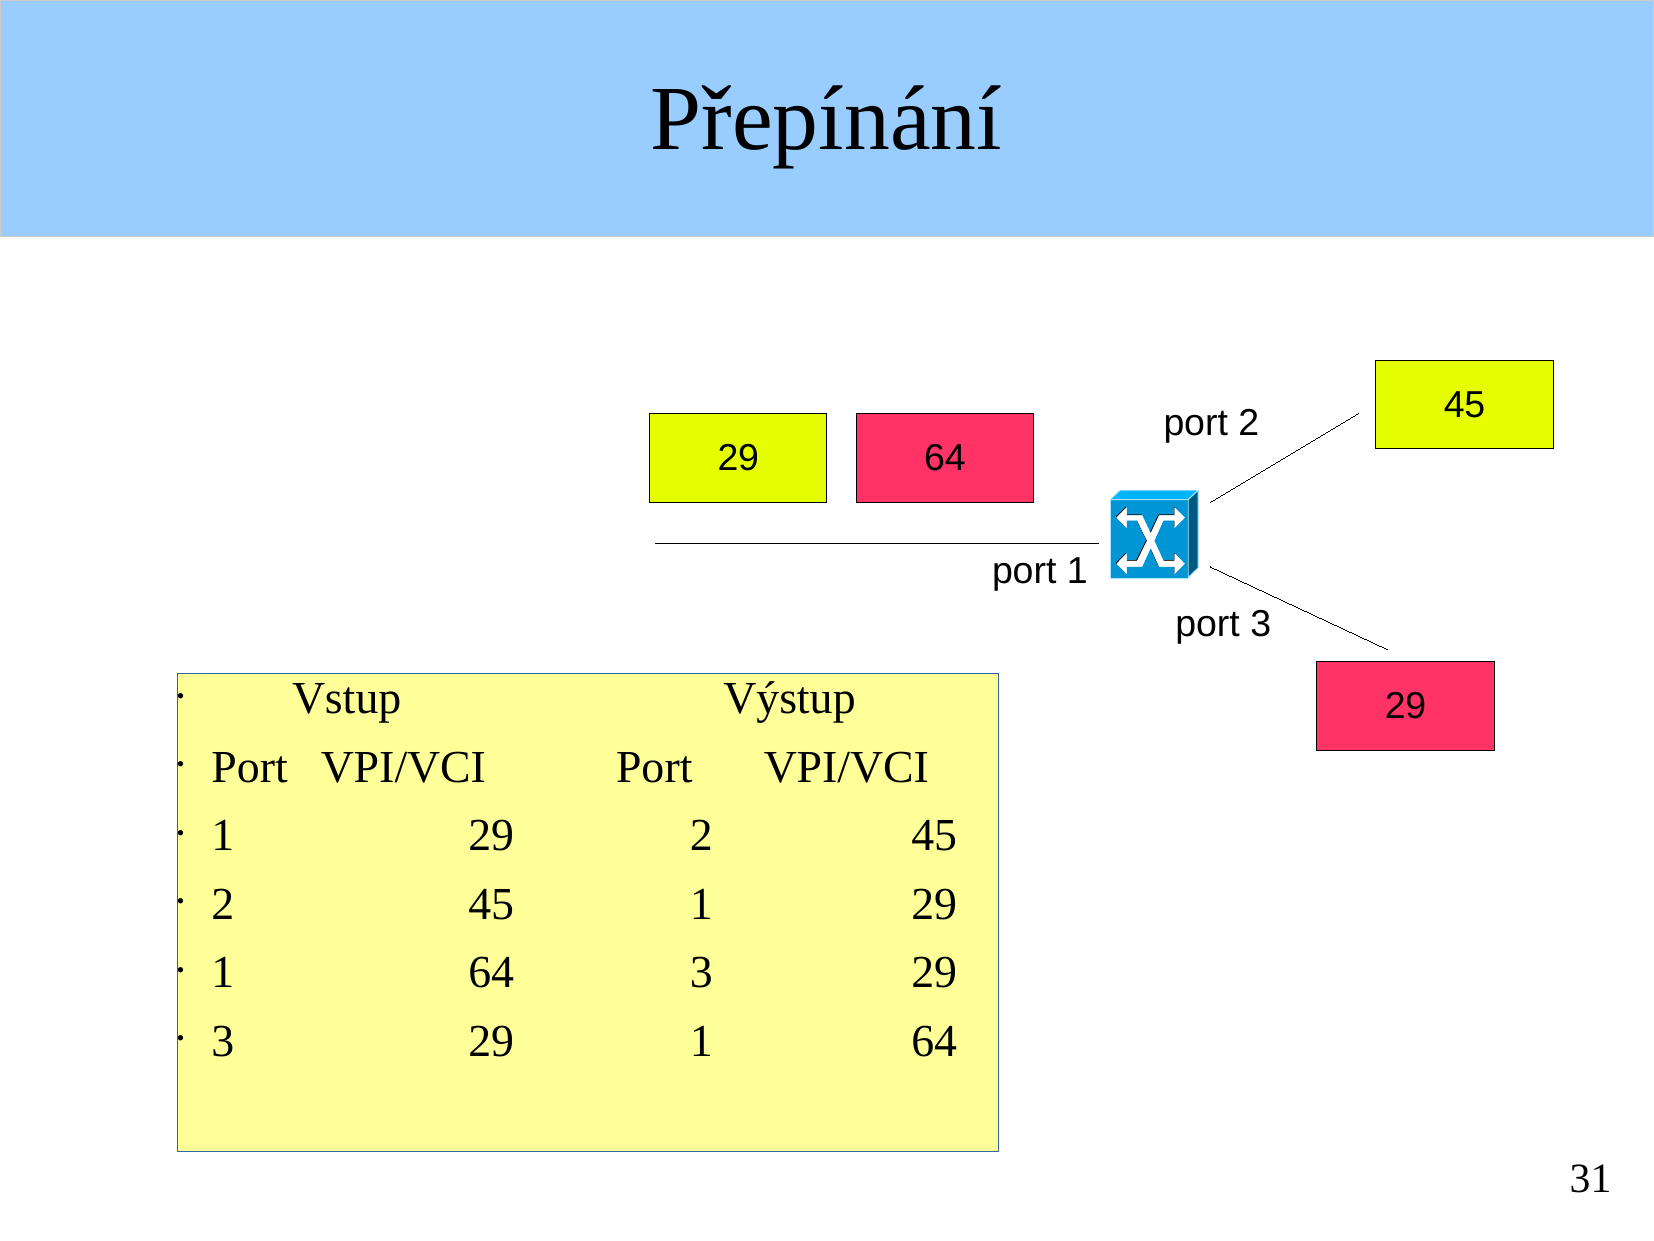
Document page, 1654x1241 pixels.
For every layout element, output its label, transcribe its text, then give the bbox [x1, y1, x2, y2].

text_box 45 [1375, 360, 1554, 449]
text_box port 2 [1163, 401, 1260, 466]
text_box 64 [856, 413, 1034, 503]
picture [1118, 509, 1183, 572]
title Přepínání [0, 0, 1654, 237]
text_box port 3 [1175, 602, 1272, 666]
picture [1110, 490, 1119, 500]
text_box 29 [649, 413, 827, 503]
text_box 29 [1316, 661, 1495, 751]
list Vstup Výstup Port VPI/VCI Port VPI/VCI 1 29 2 45 2 45 1 29 1 64 3 29 3 29 1 64 [177, 673, 999, 1152]
picture [1188, 490, 1199, 579]
text_box port 1 [992, 549, 1088, 613]
